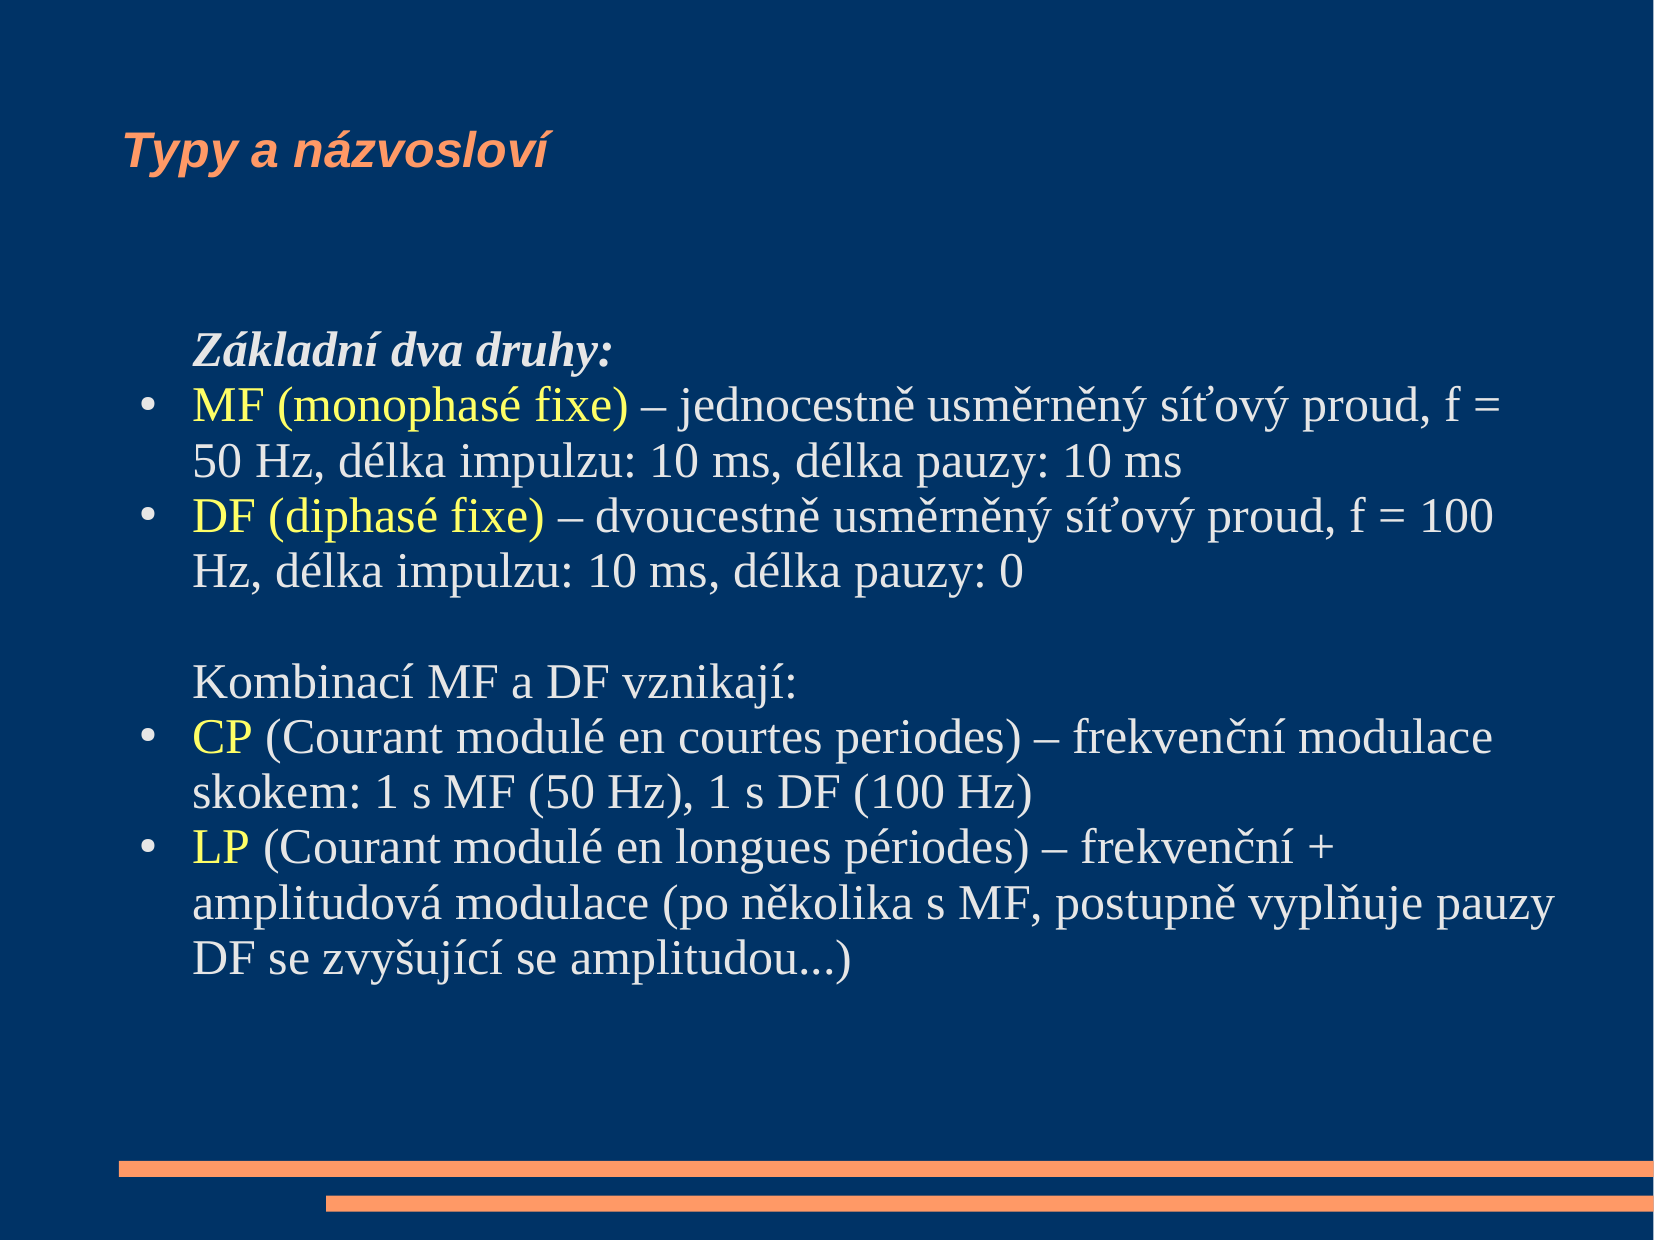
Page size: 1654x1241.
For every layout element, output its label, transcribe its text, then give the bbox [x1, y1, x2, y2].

list Základní dva druhy: MF (monophasé fixe) – jednocestně usměrněný síťový proud, f = 50 Hz, délka impulzu: 10 ms, délka pauzy: 10 ms DF (diphasé fixe) – dvoucestně usměrněný síťový proud, f = 100 Hz, délka impulzu: 10 ms, délka pauzy: 0 Kombinací MF a DF vznikají: CP (Courant modulé en courtes periodes) – frekvenční modulace skokem: 1 s MF (50 Hz), 1 s DF (100 Hz) LP (Courant modulé en longues périodes) – frekvenční + amplitudová modulace (po několika s MF, postupně vyplňuje pauzy DF se zvyšující se amplitudou...) [121, 322, 1561, 1132]
title Typy a názvosloví [121, 46, 1534, 254]
